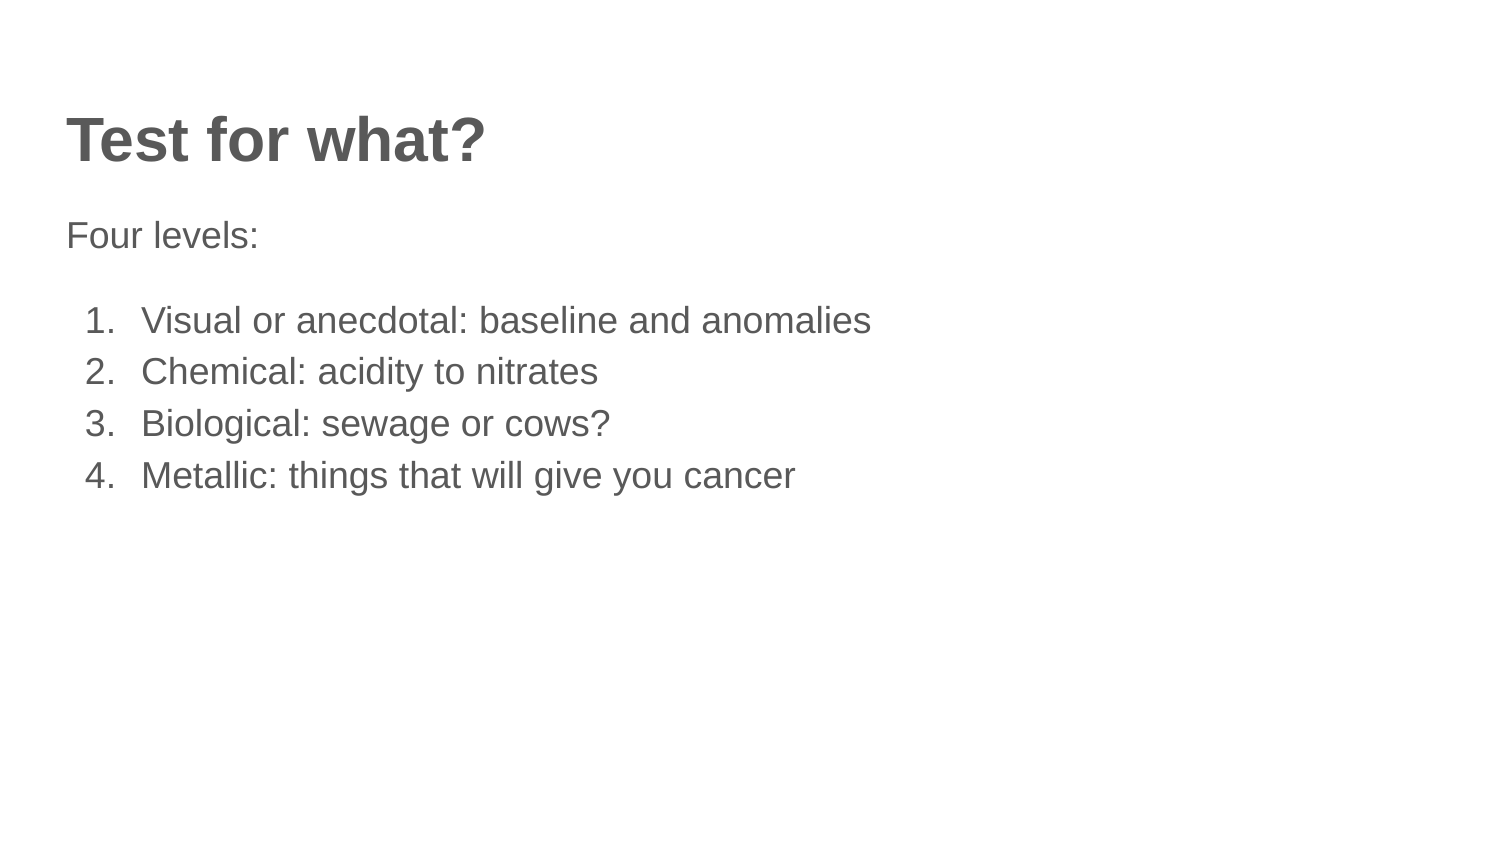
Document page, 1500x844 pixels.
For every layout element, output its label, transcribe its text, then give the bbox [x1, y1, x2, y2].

title Test for what? [51, 72, 1449, 167]
list Four levels: Visual or anecdotal: baseline and anomalies Chemical: acidity to nitrates Biological: sewage or cows? Metallic: things that will give you cancer [51, 189, 1449, 750]
